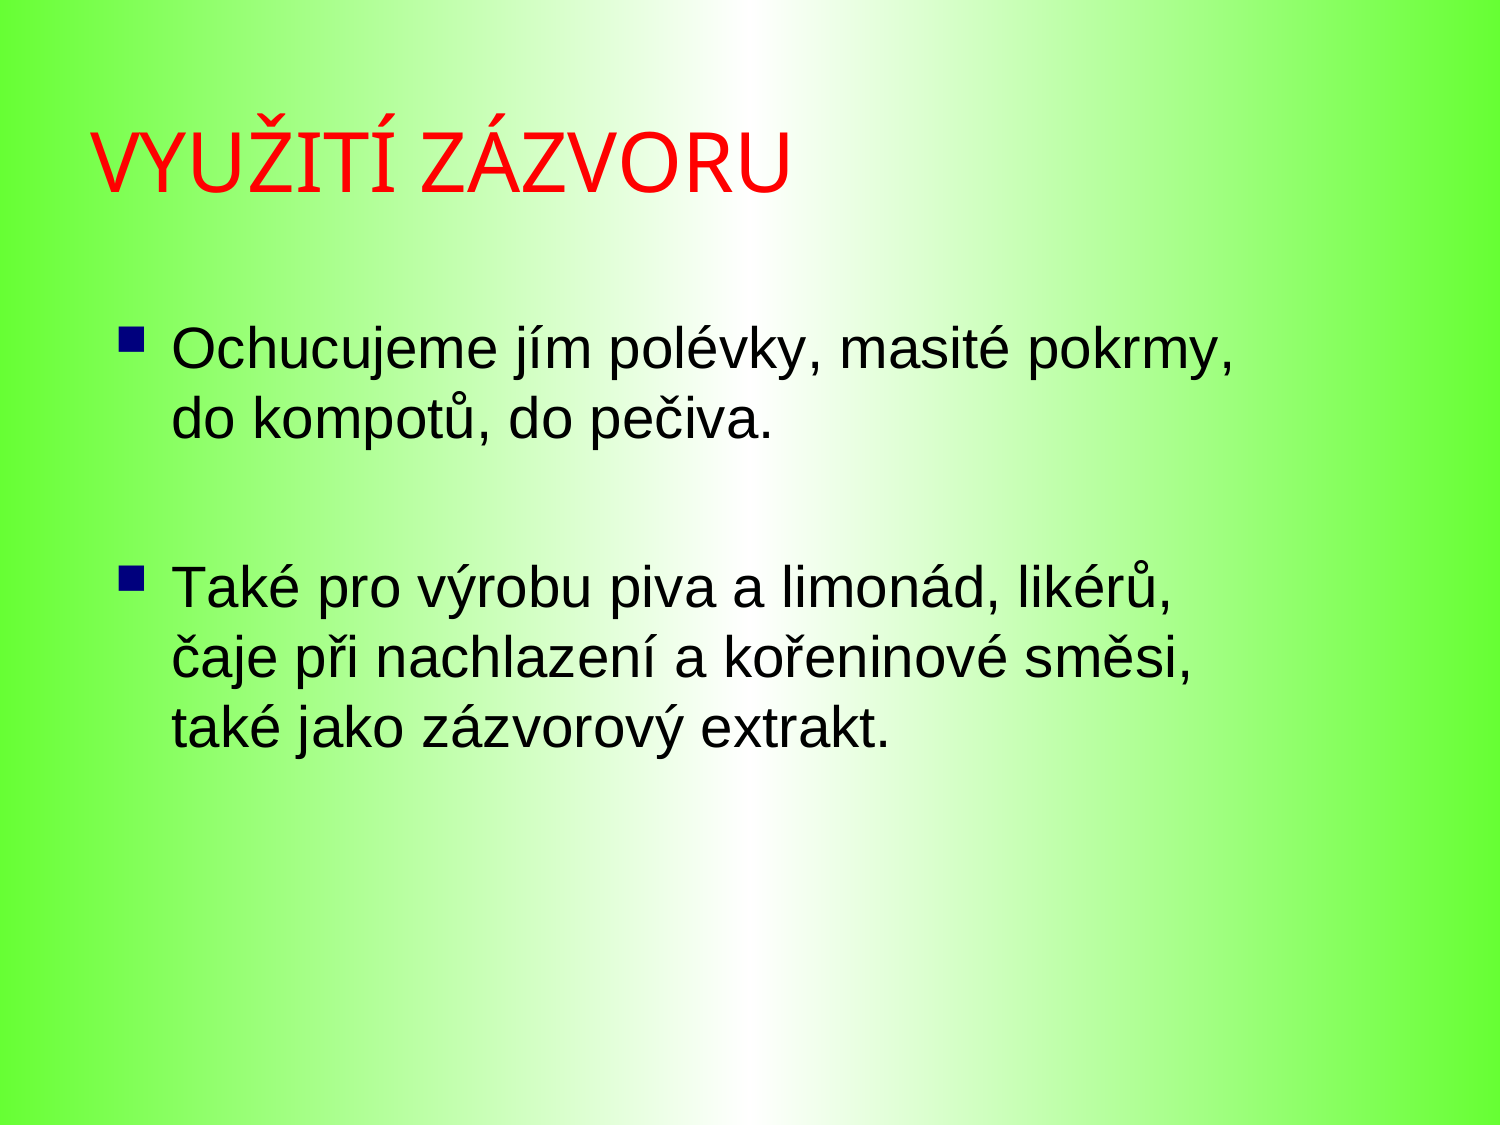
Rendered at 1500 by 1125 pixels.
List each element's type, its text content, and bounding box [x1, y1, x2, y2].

title VYUŽITÍ ZÁZVORU [75, 74, 1426, 244]
list Ochucujeme jím polévky, masité pokrmy, do kompotů, do pečiva. Také pro výrobu piva a limonád, likérů, čaje při nachlazení a kořeninové směsi, také jako zázvorový extrakt. [100, 302, 1295, 1060]
